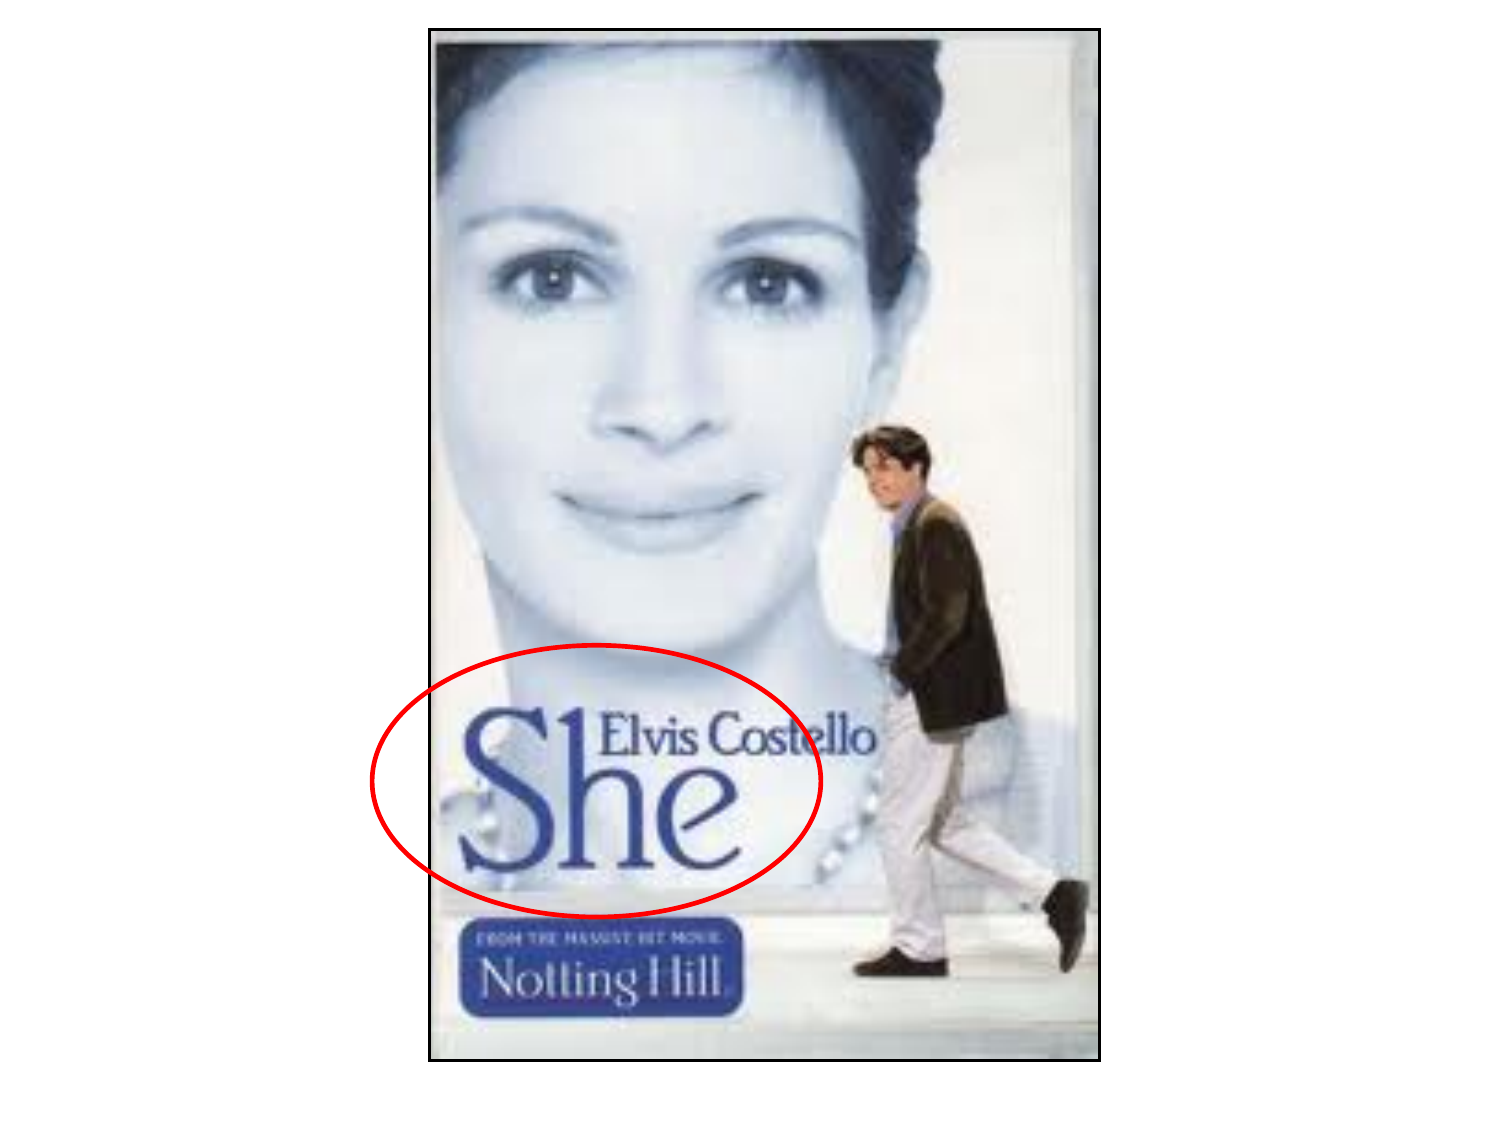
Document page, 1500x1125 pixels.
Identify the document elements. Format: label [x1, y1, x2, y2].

picture [430, 31, 1098, 1059]
picture [430, 648, 818, 914]
